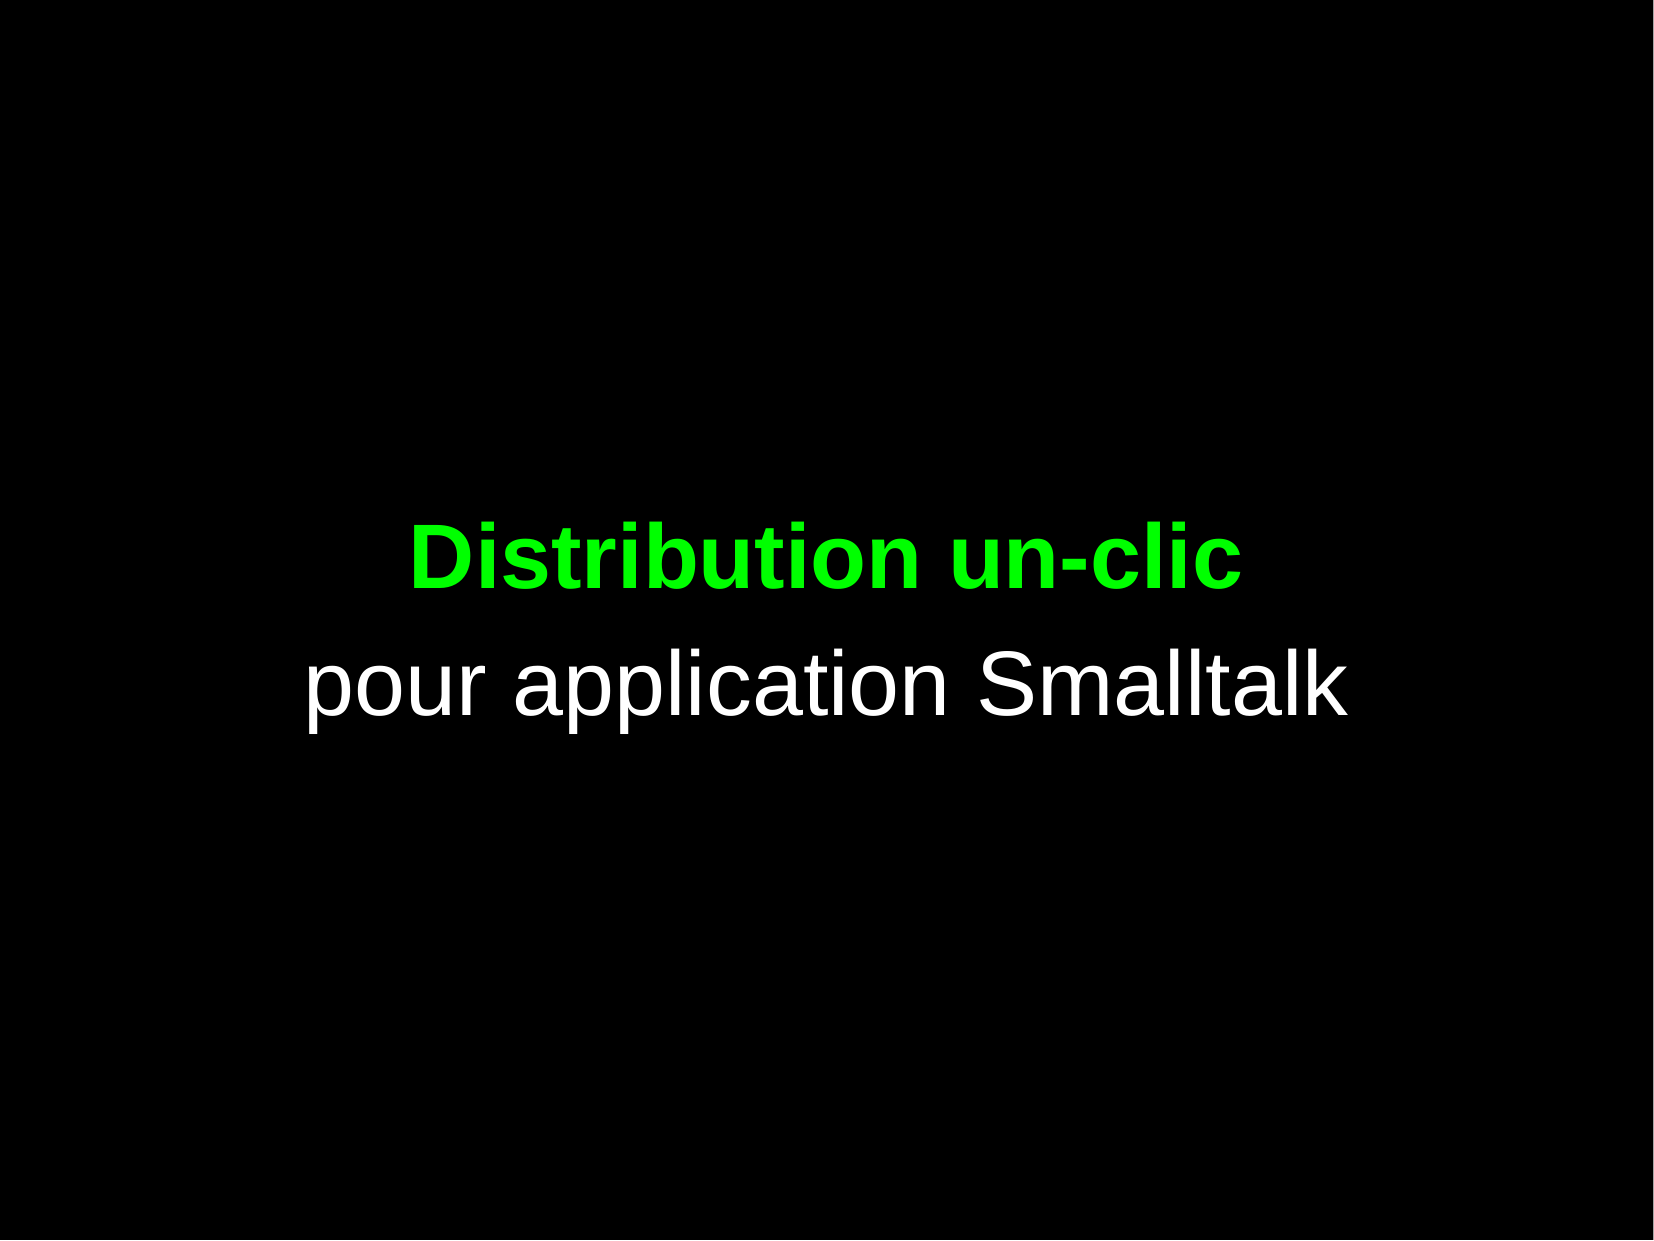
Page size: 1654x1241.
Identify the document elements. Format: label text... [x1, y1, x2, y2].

text_box Distribution un-clic pour application Smalltalk [88, 497, 1565, 743]
